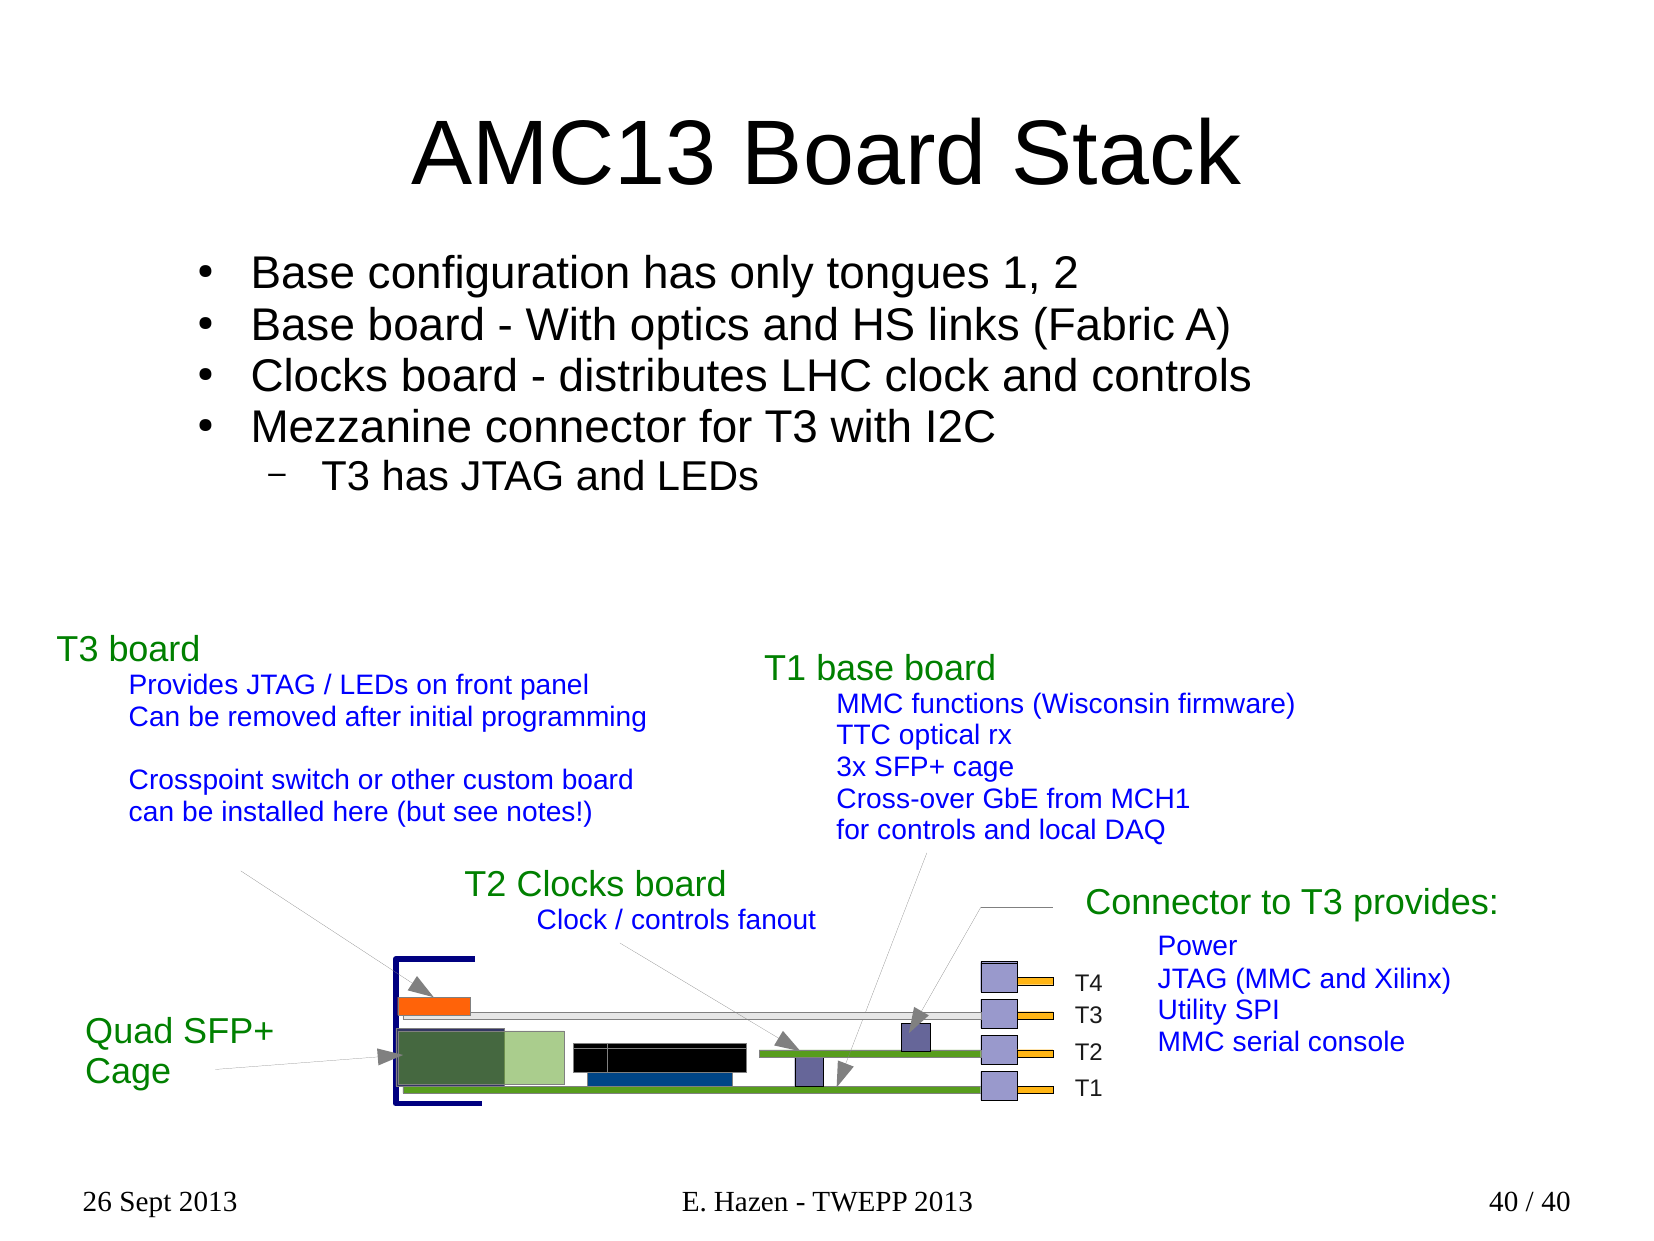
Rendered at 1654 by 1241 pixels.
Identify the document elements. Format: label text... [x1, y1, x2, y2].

text_box Base configuration has only tongues 1, 2 Base board - With optics and HS links (Fabric A) Clocks board - distributes LHC clock and controls Mezzanine connector for T3 with I2C T3 has JTAG and LEDs [165, 240, 1516, 706]
chart [30, 574, 1531, 1126]
title AMC13 Board Stack [82, 49, 1571, 257]
